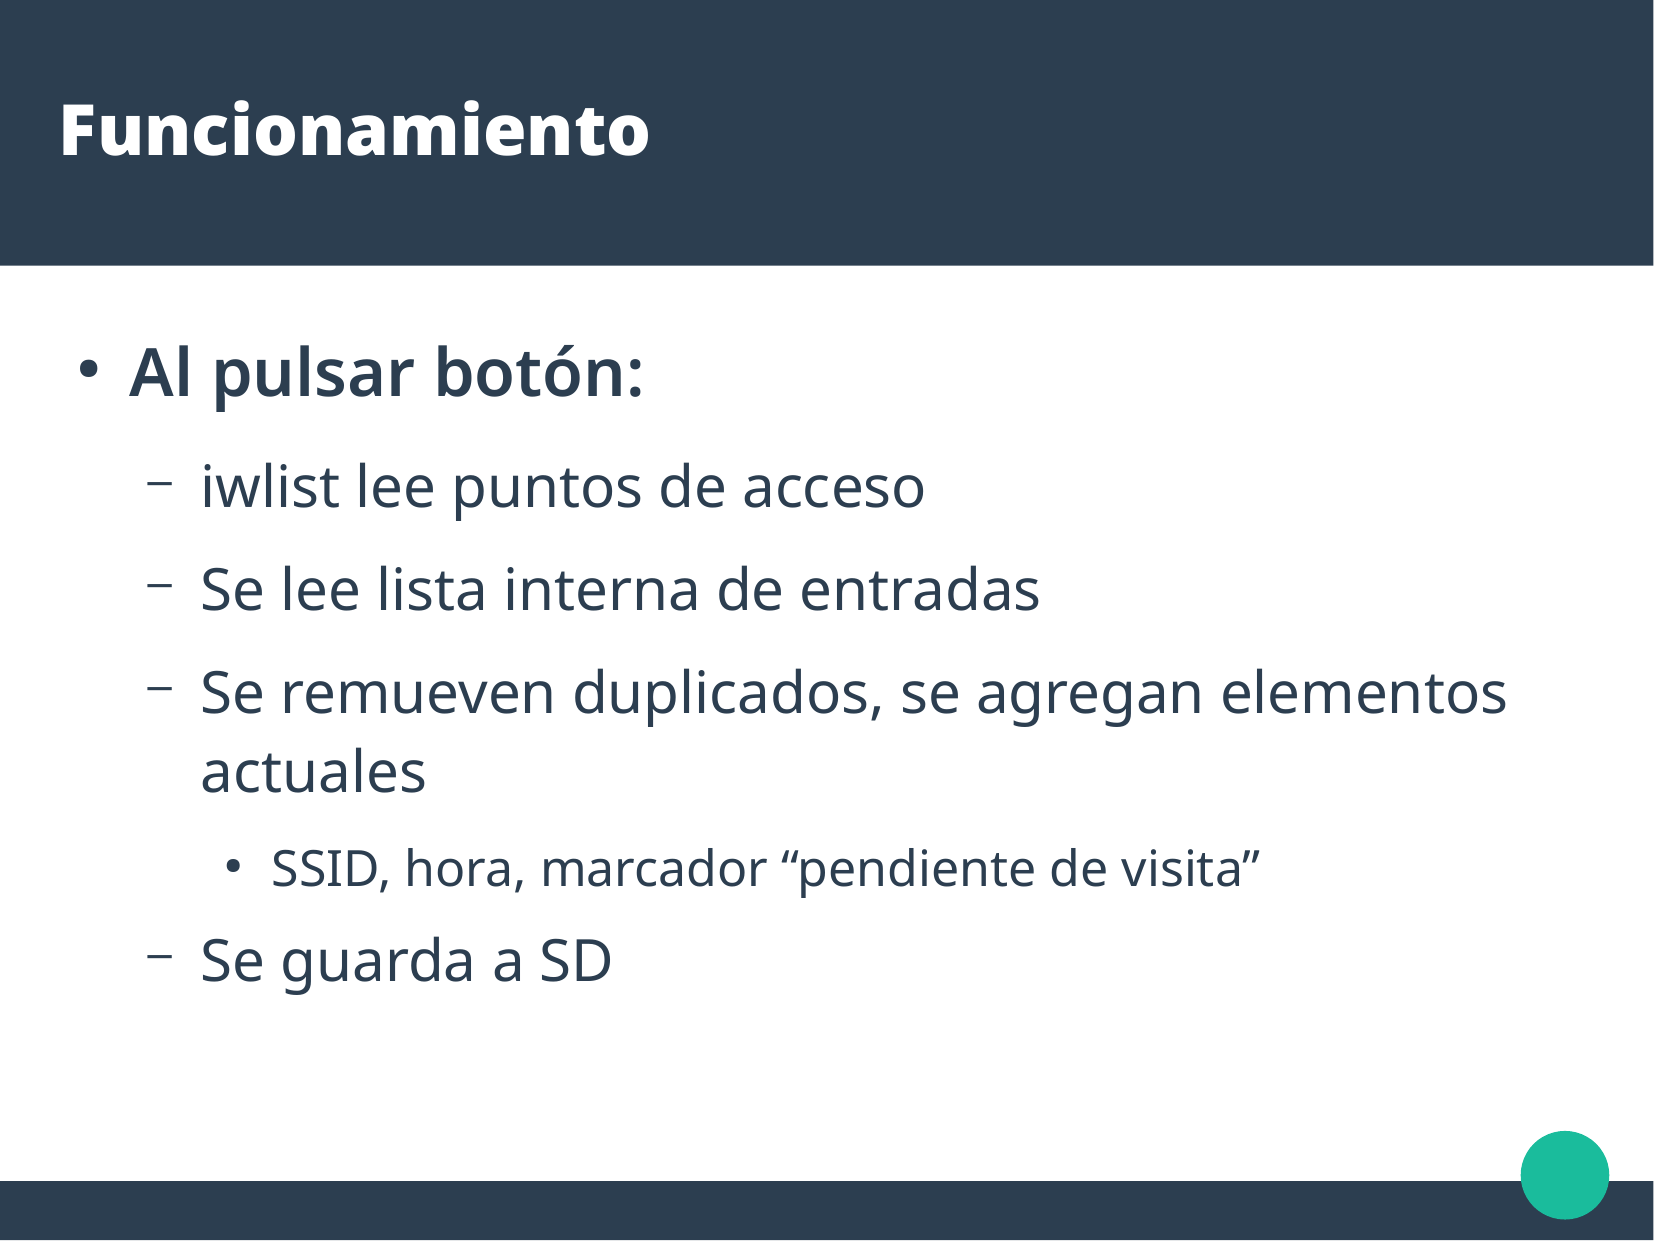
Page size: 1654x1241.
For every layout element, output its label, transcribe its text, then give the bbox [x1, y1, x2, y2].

list Al pulsar botón: iwlist lee puntos de acceso Se lee lista interna de entradas Se remueven duplicados, se agregan elementos actuales SSID, hora, marcador “pendiente de visita” Se guarda a SD [59, 324, 1595, 1152]
title Funcionamiento [59, 49, 1595, 207]
